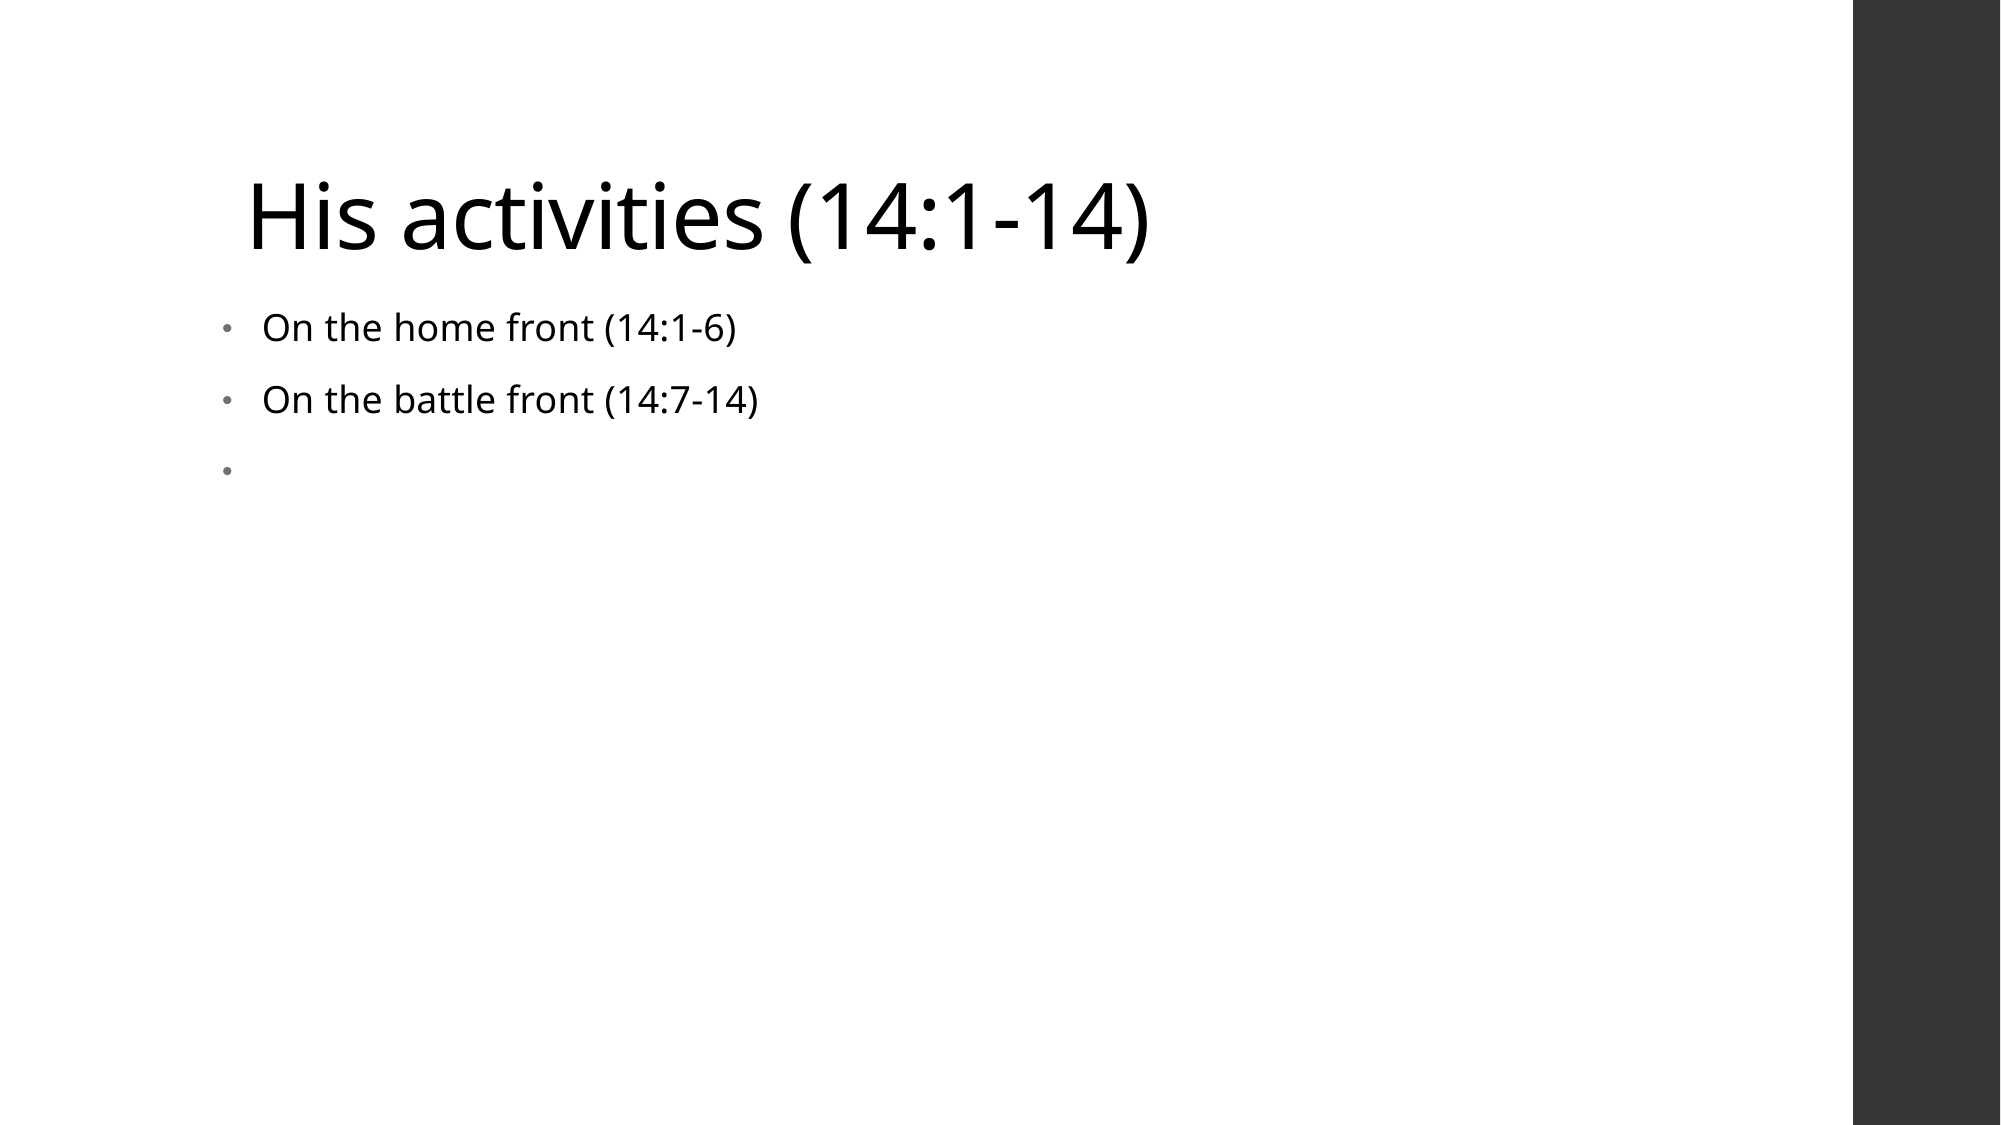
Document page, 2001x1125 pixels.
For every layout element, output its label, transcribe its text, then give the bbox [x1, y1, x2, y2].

list On the home front (14:1-6) On the battle front (14:7-14) [206, 299, 1617, 1014]
title His activities (14:1-14) [206, 60, 1797, 278]
